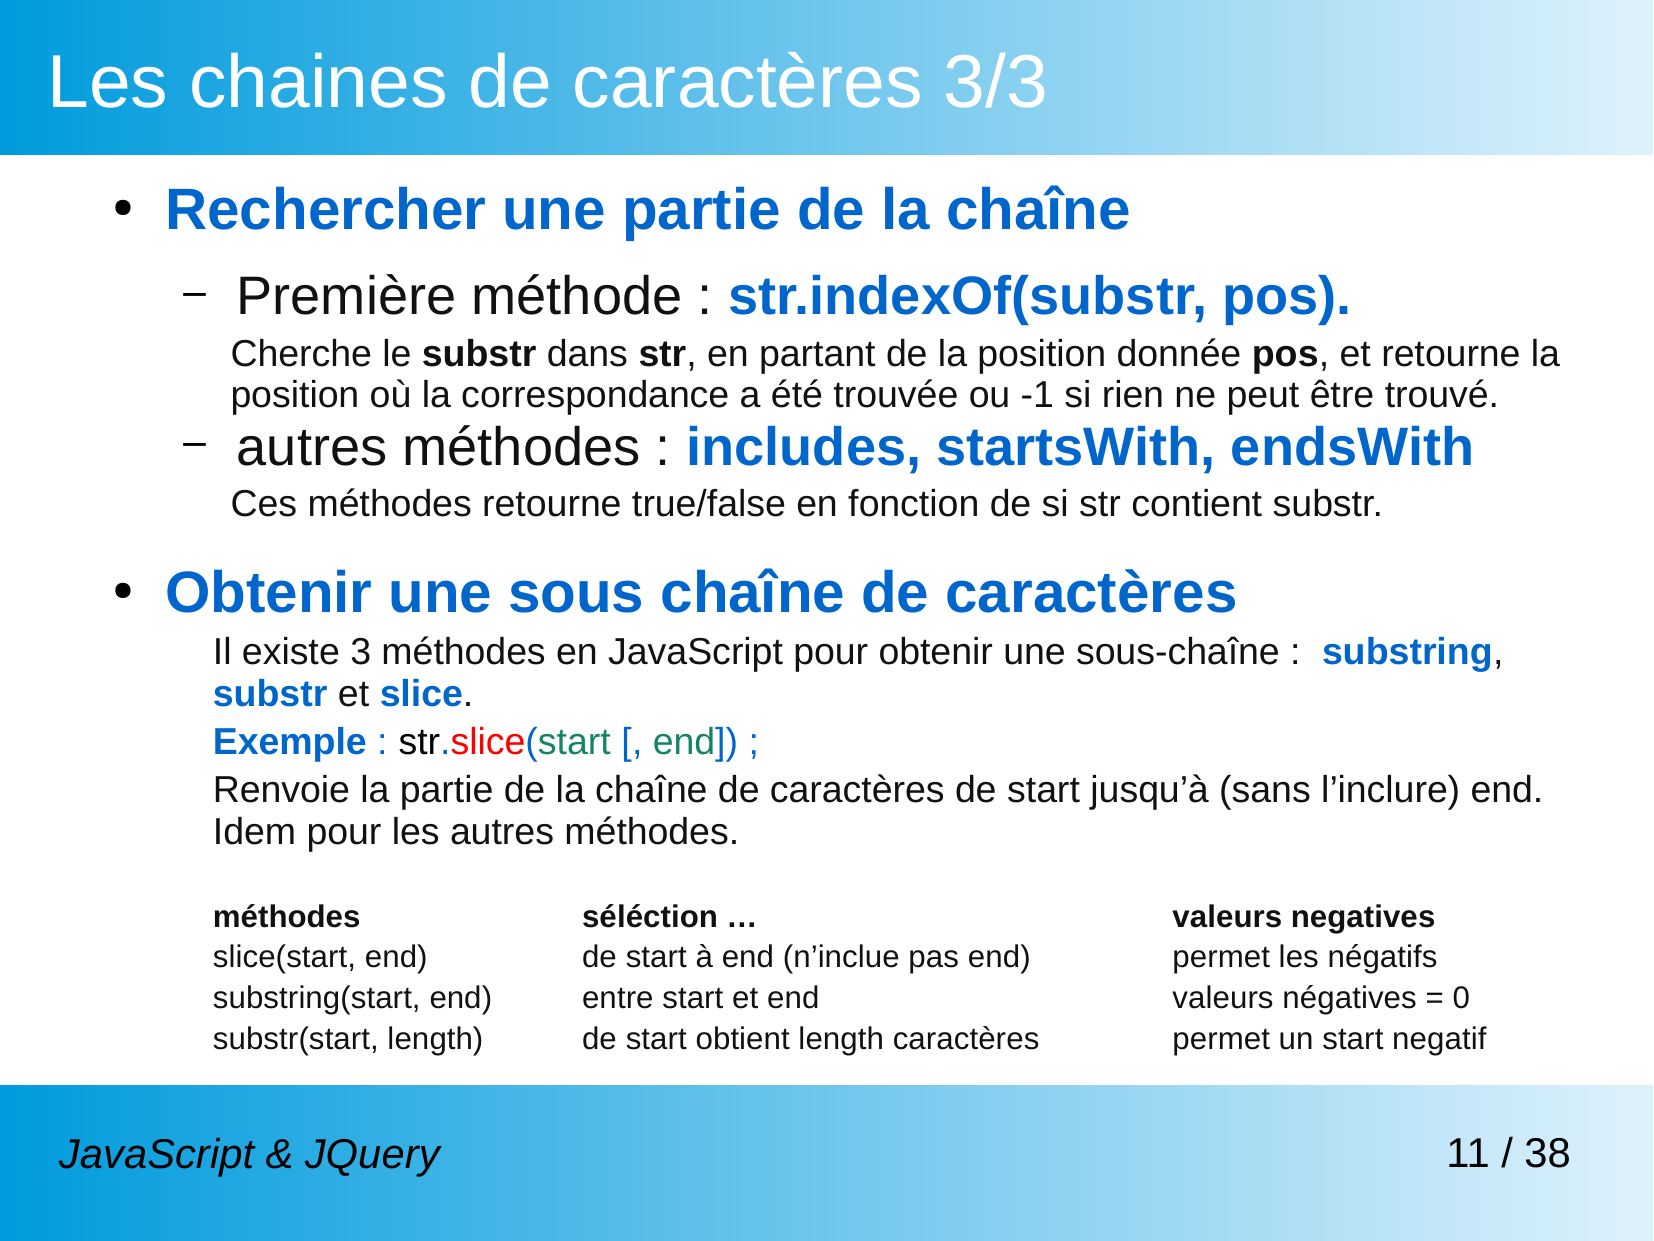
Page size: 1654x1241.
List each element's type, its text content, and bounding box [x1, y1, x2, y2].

list Rechercher une partie de la chaîne Première méthode : str.indexOf(substr, pos). Cherche le substr dans str, en partant de la position donnée pos, et retourne la position où la correspondance a été trouvée ou -1 si rien ne peut être trouvé. autres méthodes : includes, startsWith, endsWith Ces méthodes retourne true/false en fonction de si str contient substr. Obtenir une sous chaîne de caractères Il existe 3 méthodes en JavaScript pour obtenir une sous-chaîne : substring, substr et slice. Exemple : str.slice(start [, end]) ; Renvoie la partie de la chaîne de caractères de start jusqu’à (sans l’inclure) end. Idem pour les autres méthodes. méthodes séléction … valeurs negatives slice(start, end) de start à end (n’inclue pas end) permet les négatifs substring(start, end) entre start et end valeurs négatives = 0 substr(start, length) de start obtient length caractères permet un start negatif [94, 176, 1583, 999]
title Les chaines de caractères 3/3 [47, 28, 1536, 134]
